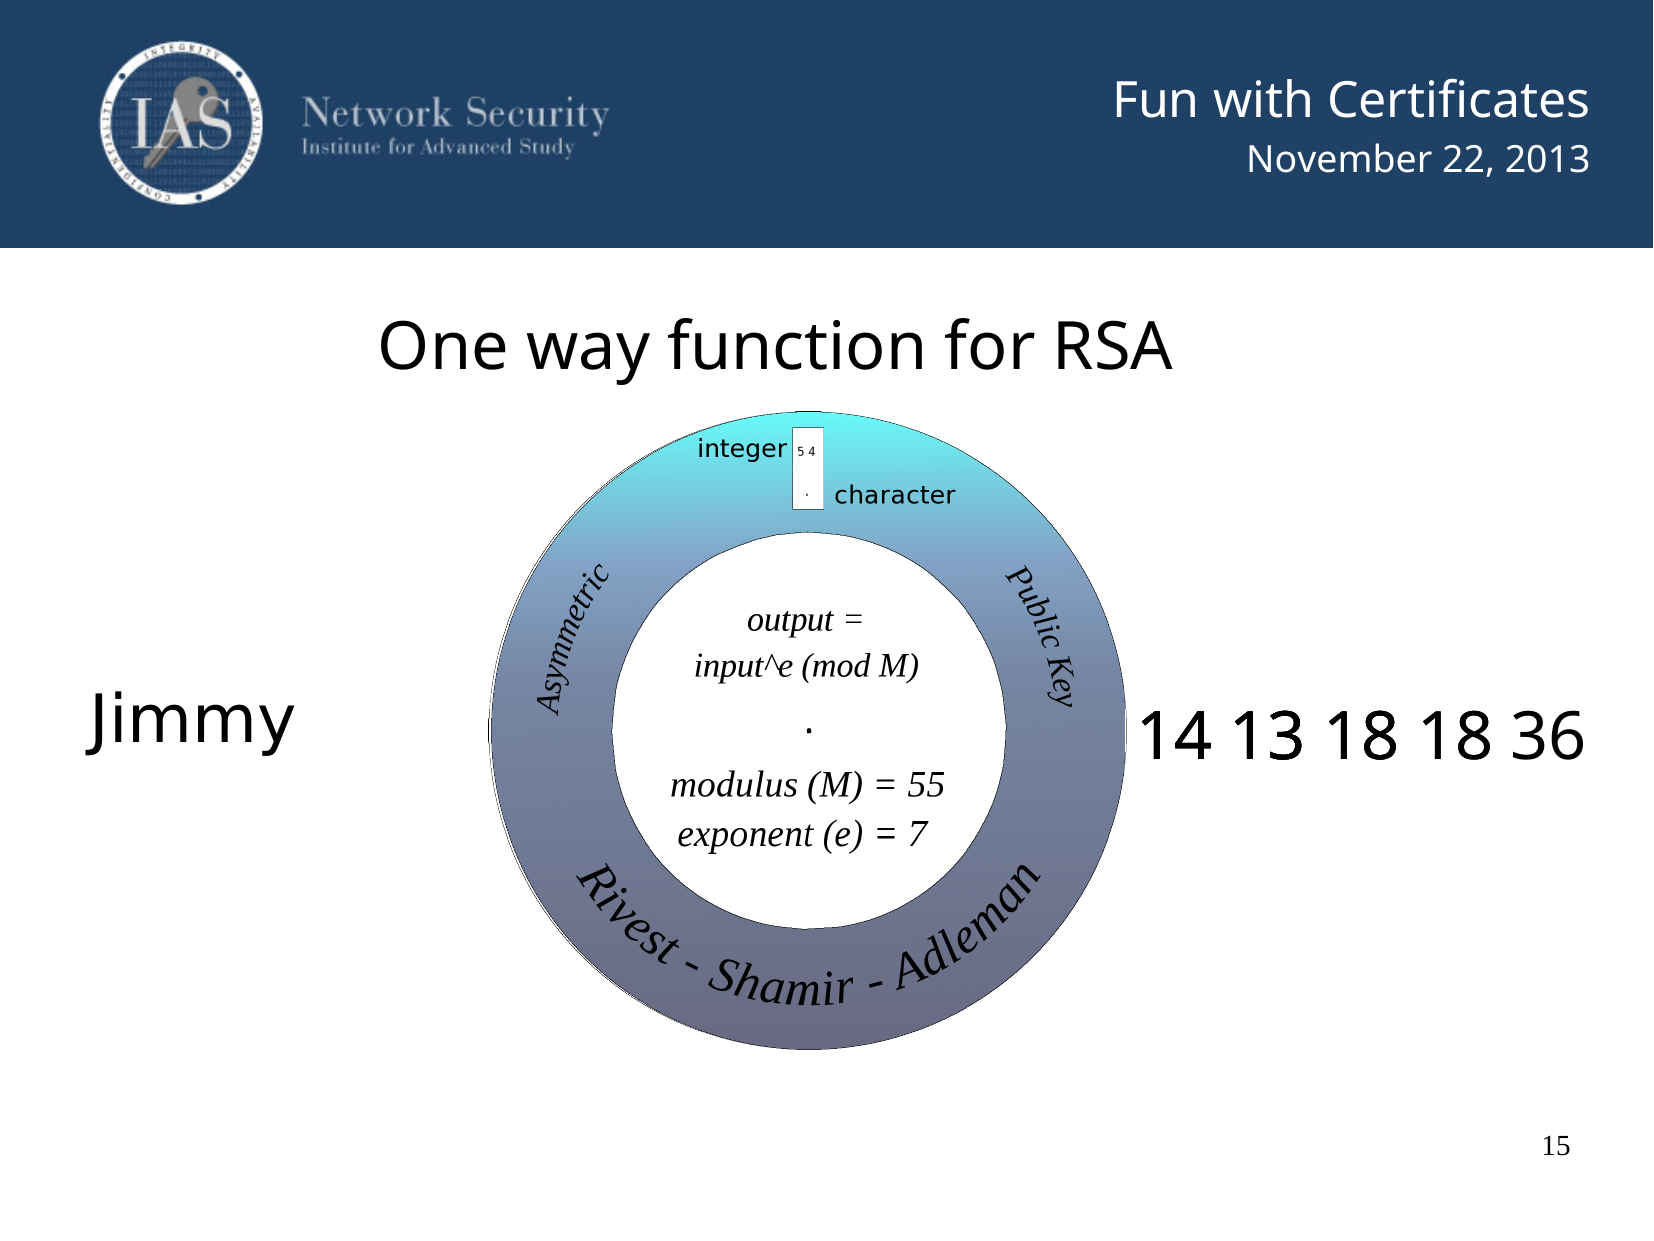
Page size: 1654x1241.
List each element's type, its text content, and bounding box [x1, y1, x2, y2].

text_box 14 13 18 18 36 [1121, 680, 1654, 774]
text_box Jimmy [75, 673, 313, 766]
picture [488, 411, 1127, 1050]
text_box One way function for RSA [363, 290, 1249, 384]
picture [0, 0, 1653, 248]
